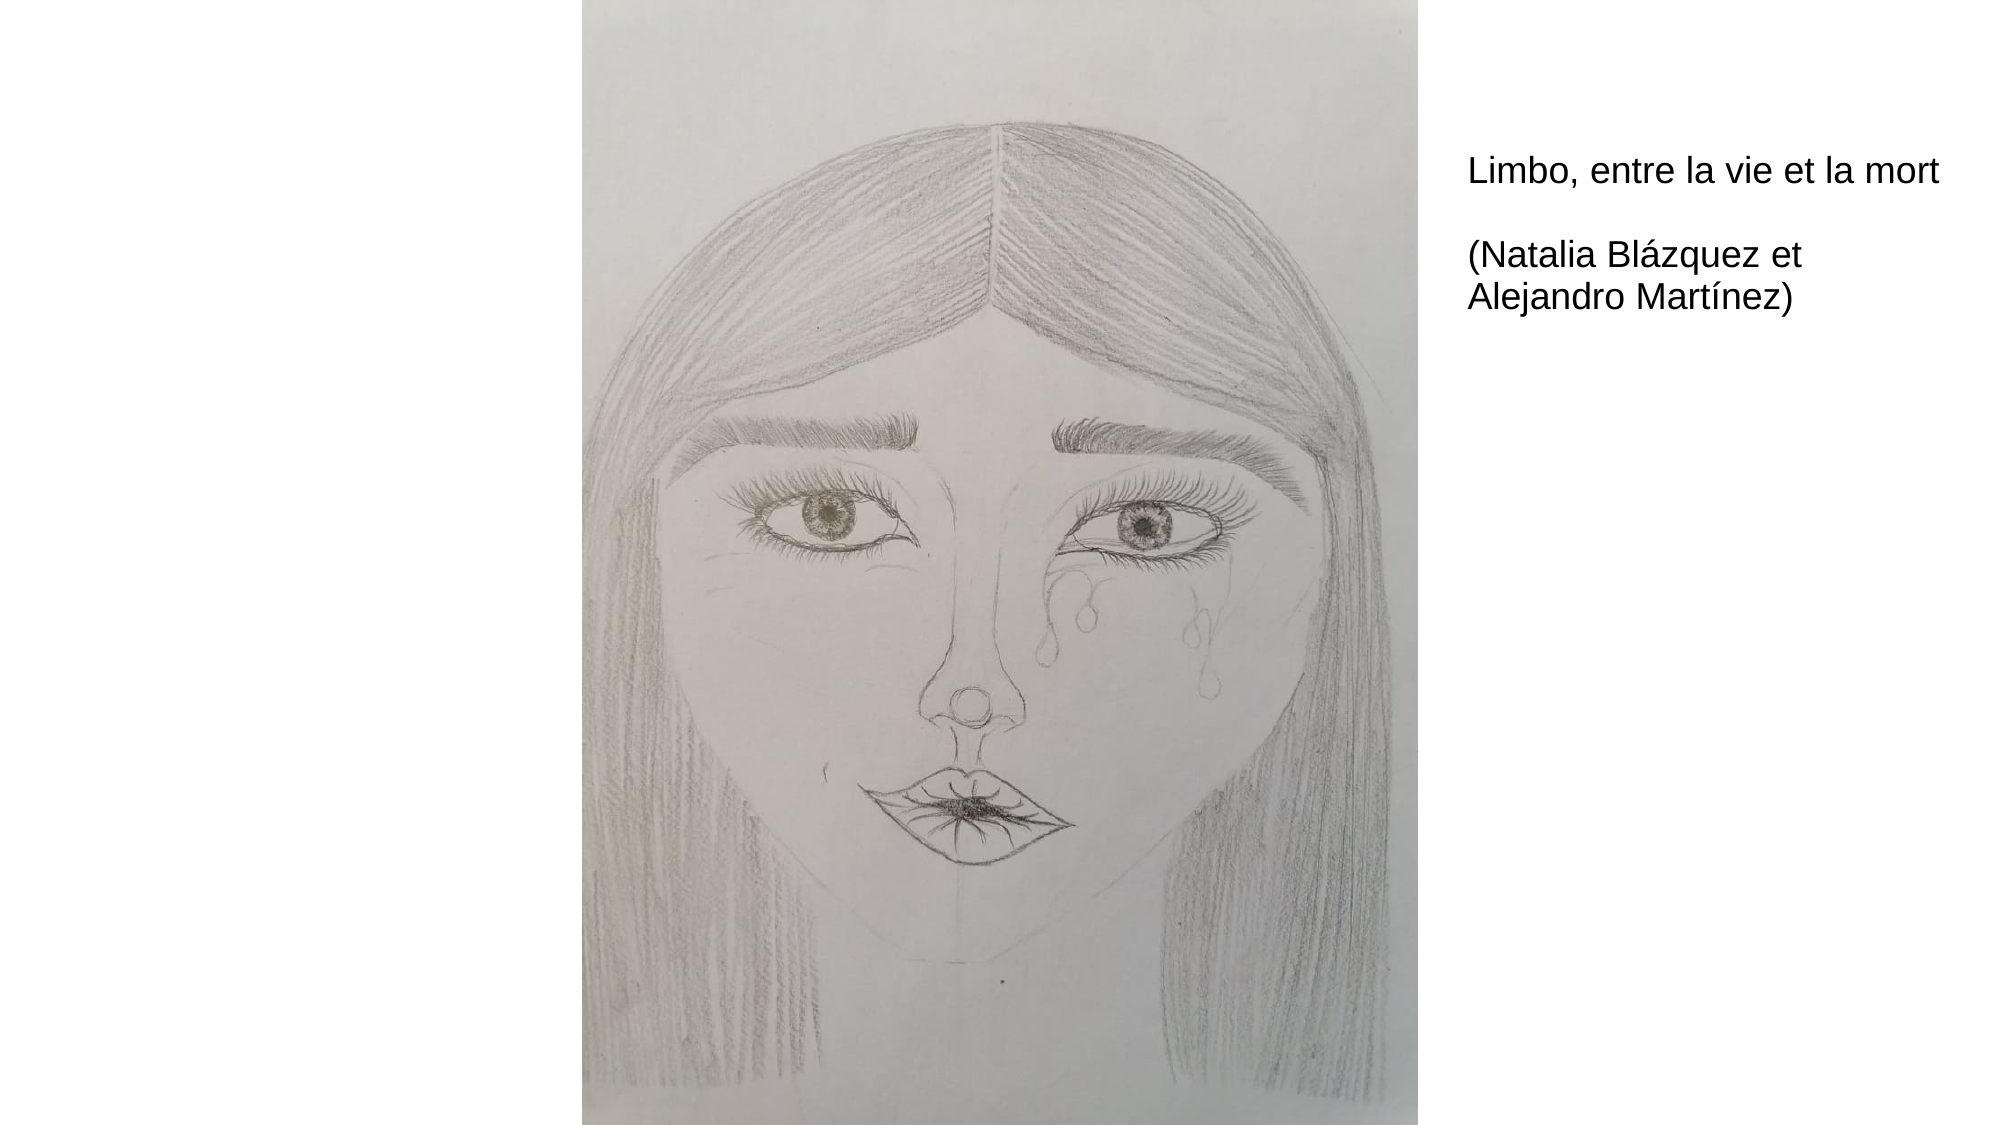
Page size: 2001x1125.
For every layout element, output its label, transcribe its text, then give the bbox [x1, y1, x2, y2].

picture [582, 0, 1418, 1125]
text_box Limbo, entre la vie et la mort (Natalia Blázquez et Alejandro Martínez) [1452, 141, 1955, 325]
